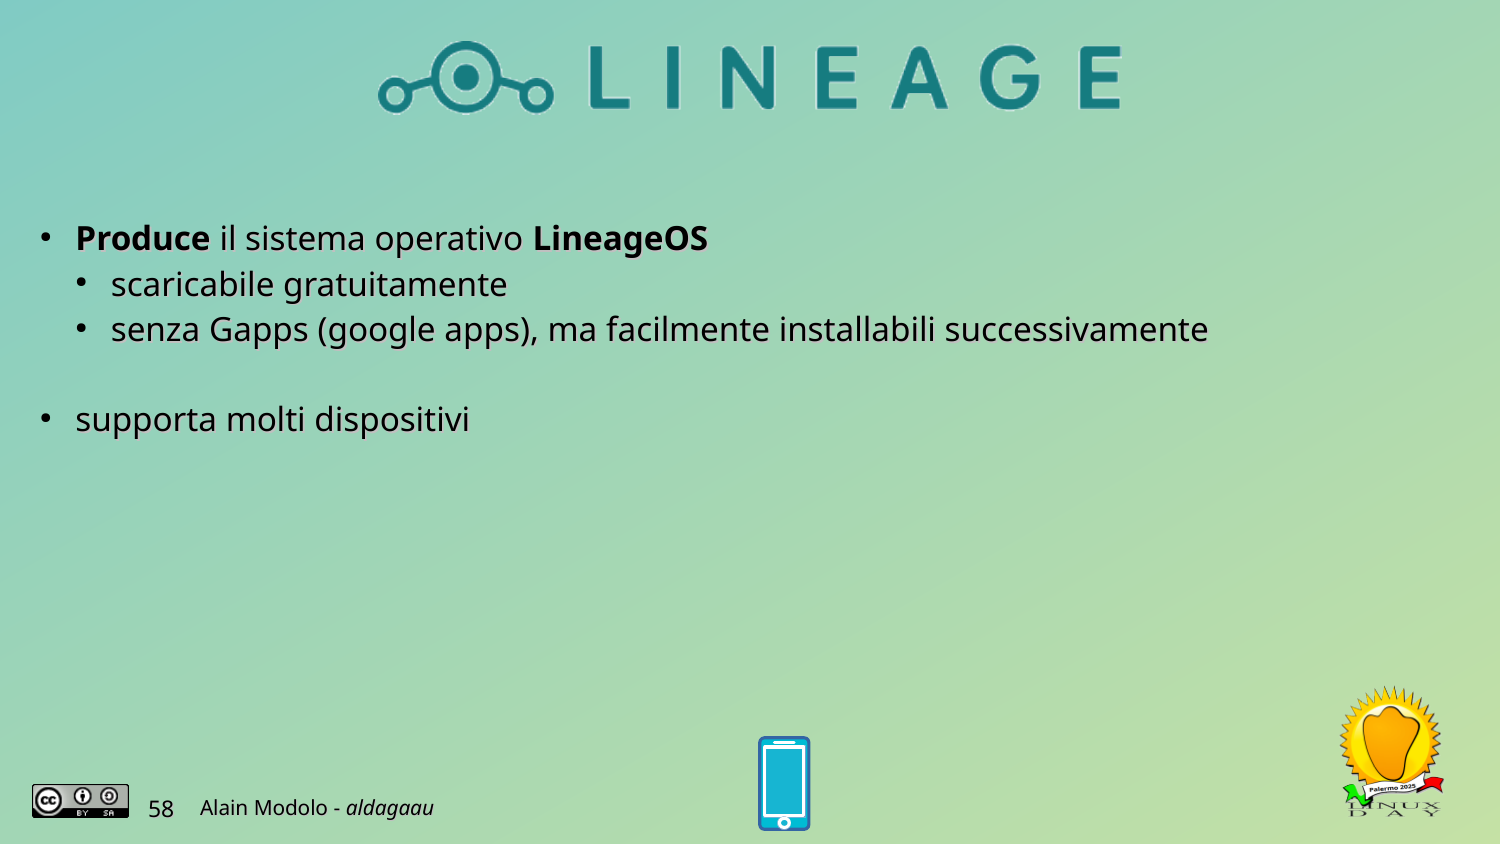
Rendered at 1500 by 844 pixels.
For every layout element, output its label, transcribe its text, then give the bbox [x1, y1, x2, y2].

picture [378, 41, 1122, 115]
picture [1233, 670, 1500, 844]
text_box Produce il sistema operativo LineageOS scaricabile gratuitamente senza Gapps (google apps), ma facilmente installabili successivamente supporta molti dispositivi [25, 207, 1475, 637]
text_box [759, 737, 809, 830]
picture [32, 784, 129, 818]
